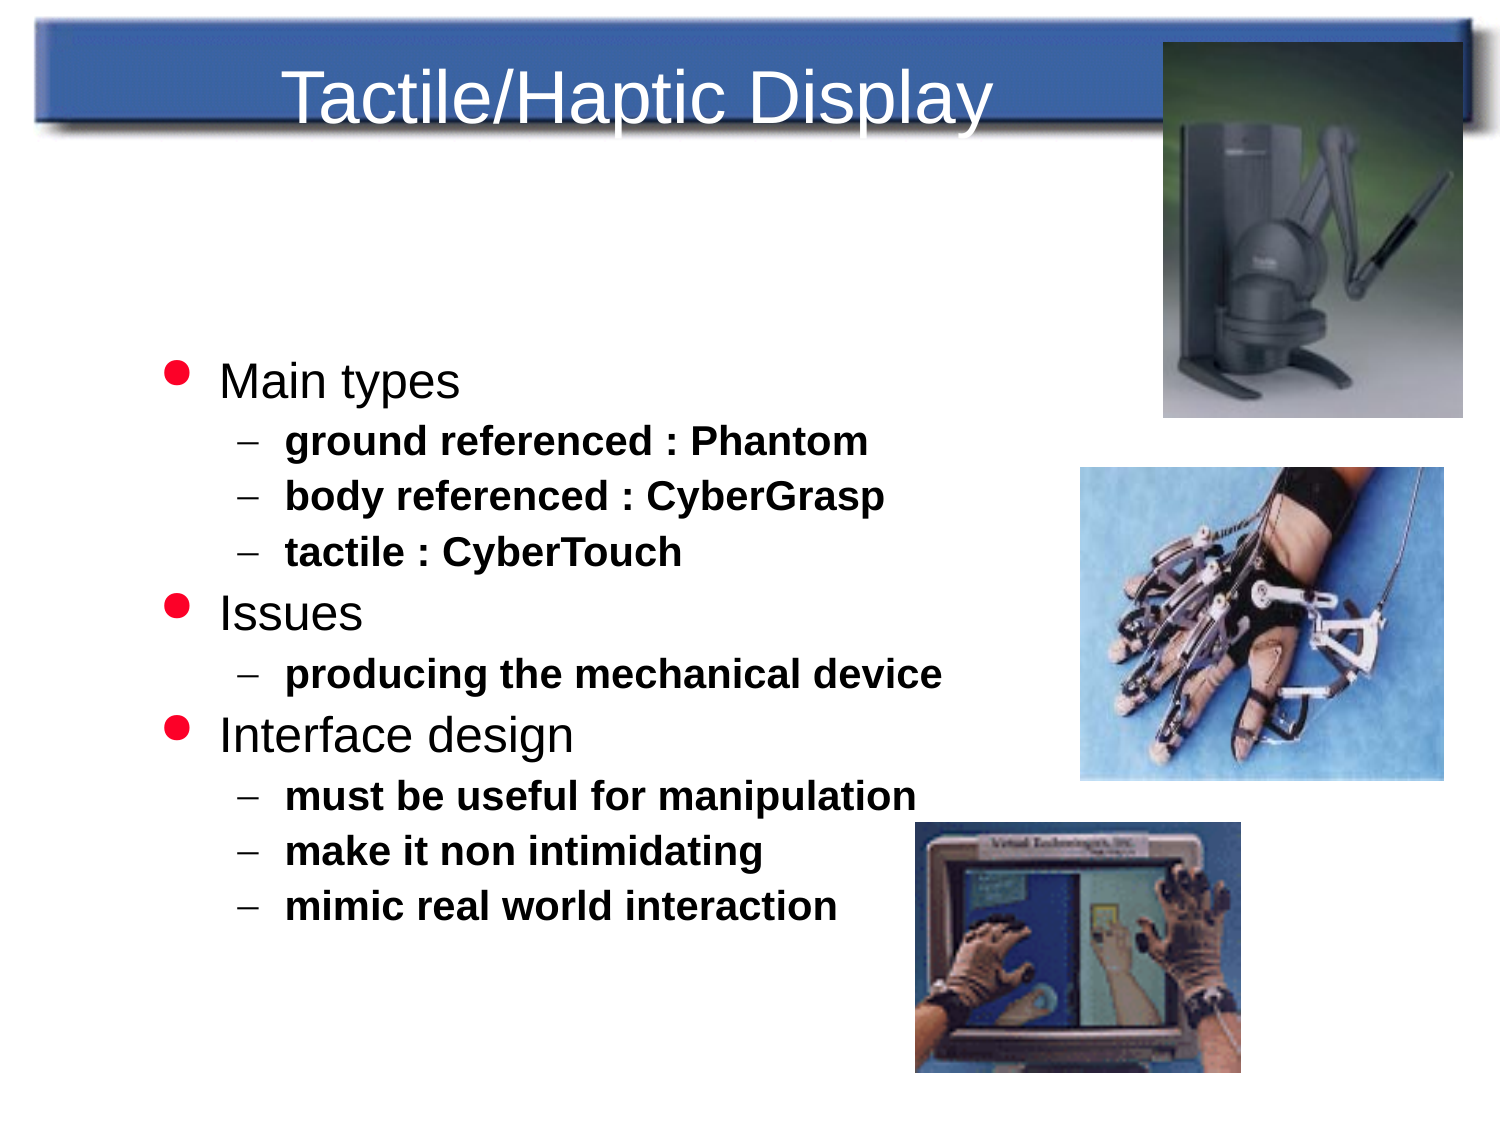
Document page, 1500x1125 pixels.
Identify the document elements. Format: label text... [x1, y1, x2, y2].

title Tactile/Haptic Display [0, 0, 1276, 188]
picture [915, 822, 1241, 1073]
list Main types ground referenced : Phantom body referenced : CyberGrasp tactile : CyberTouch Issues producing the mechanical device Interface design must be useful for manipulation make it non intimidating mimic real world interaction [147, 347, 1353, 962]
picture [1163, 15, 1500, 418]
picture [1080, 467, 1444, 782]
